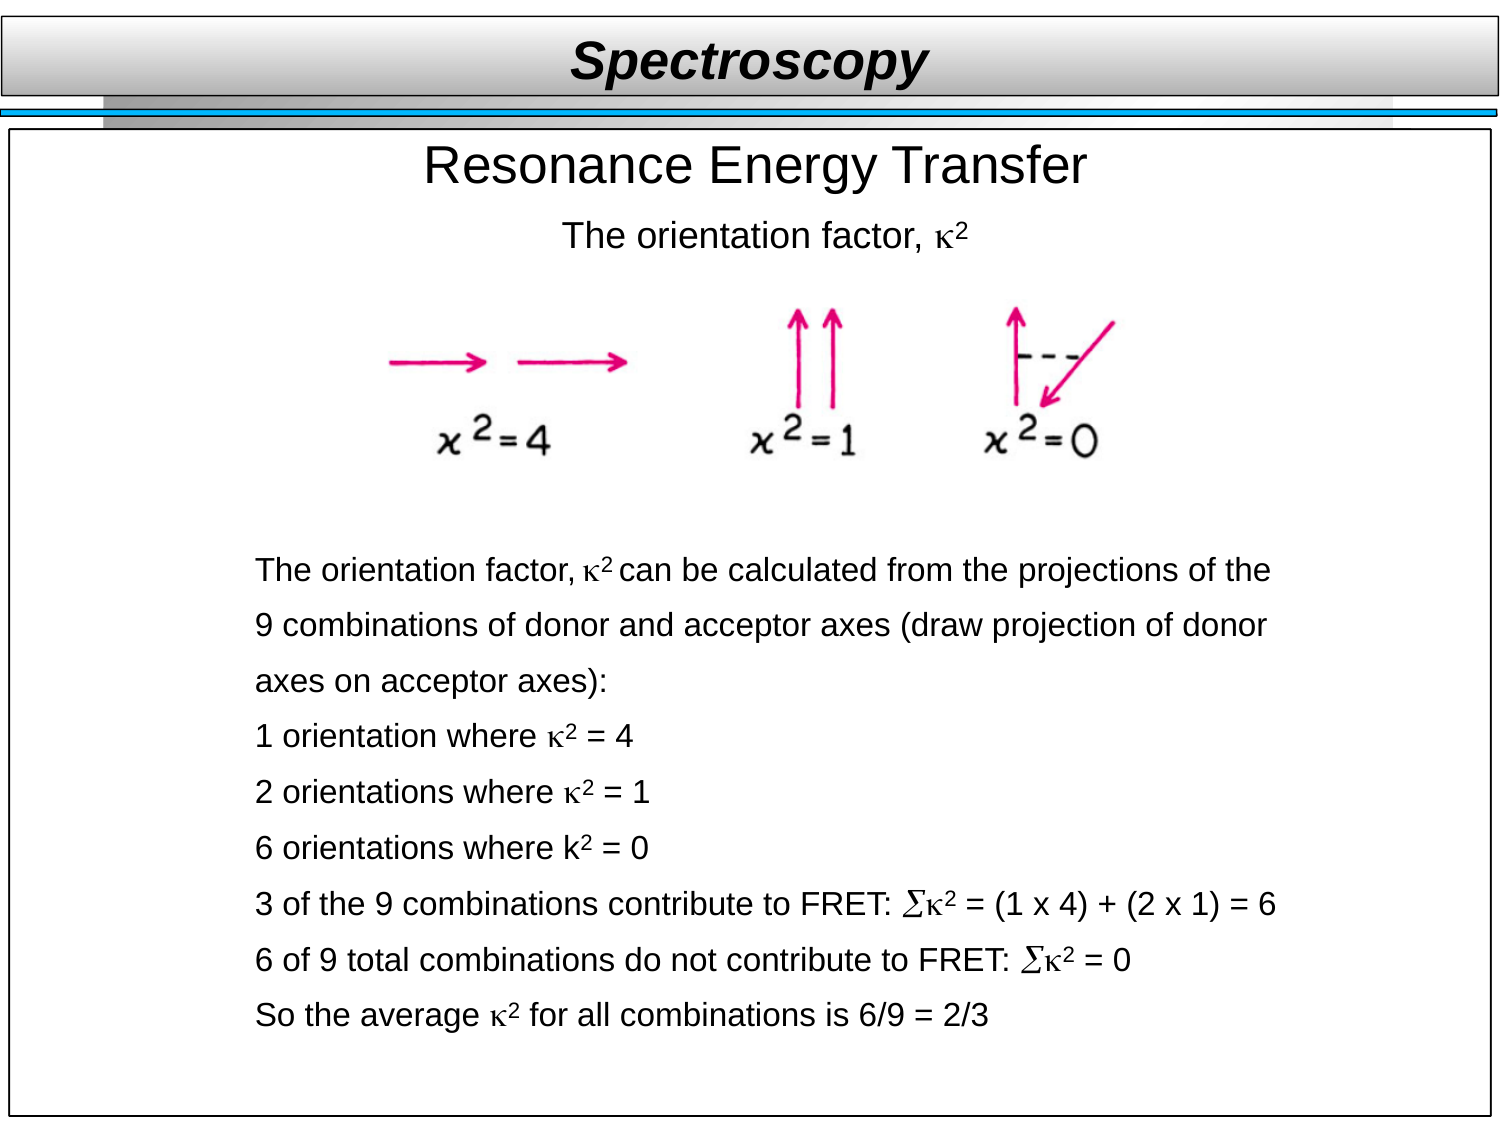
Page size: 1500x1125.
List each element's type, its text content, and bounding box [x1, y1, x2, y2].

text_box The orientation factor, k2 can be calculated from the projections of the 9 combinations of donor and acceptor axes (draw projection of donor axes on acceptor axes): 1 orientation where k2 = 4 2 orientations where k2 = 1 6 orientations where k2 = 0 3 of the 9 combinations contribute to FRET: åk2 = (1 x 4) + (2 x 1) = 6 6 of 9 total combinations do not contribute to FRET: åk2 = 0 So the average k2 for all combinations is 6/9 = 2/3 [240, 525, 1311, 1125]
picture [375, 299, 1128, 463]
title Resonance Energy Transfer [87, 127, 1426, 203]
text_box [0, 109, 1497, 117]
text_box Spectroscopy [1, 16, 1499, 96]
text_box The orientation factor, k2 [546, 207, 994, 311]
text_box [9, 129, 1491, 1116]
